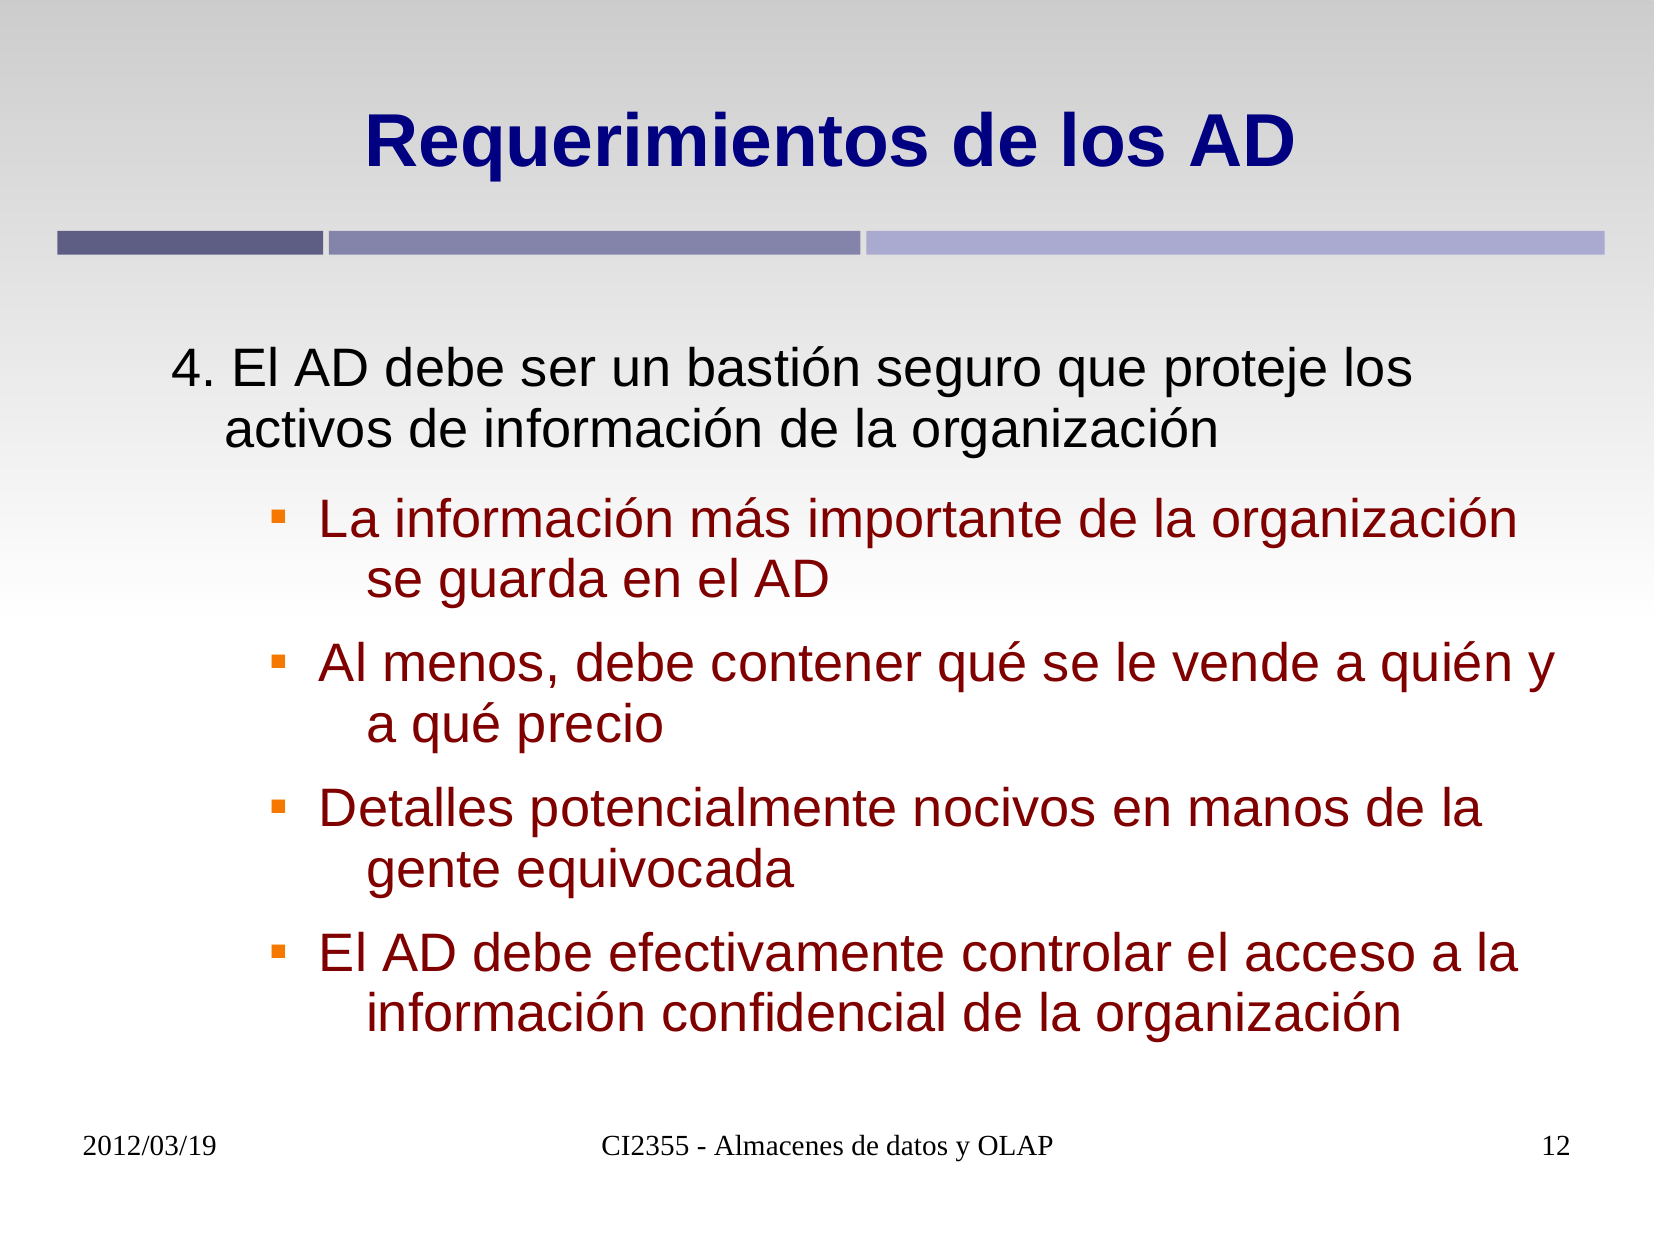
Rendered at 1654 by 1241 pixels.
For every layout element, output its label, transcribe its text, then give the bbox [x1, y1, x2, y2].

title Requerimientos de los AD [86, 55, 1576, 226]
list 4. El AD debe ser un bastión seguro que proteje los activos de información de la organización La información más importante de la organización se guarda en el AD Al menos, debe contener qué se le vende a quién y a qué precio Detalles potencialmente nocivos en manos de la gente equivocada El AD debe efectivamente controlar el acceso a la información confidencial de la organización [82, 337, 1571, 1109]
